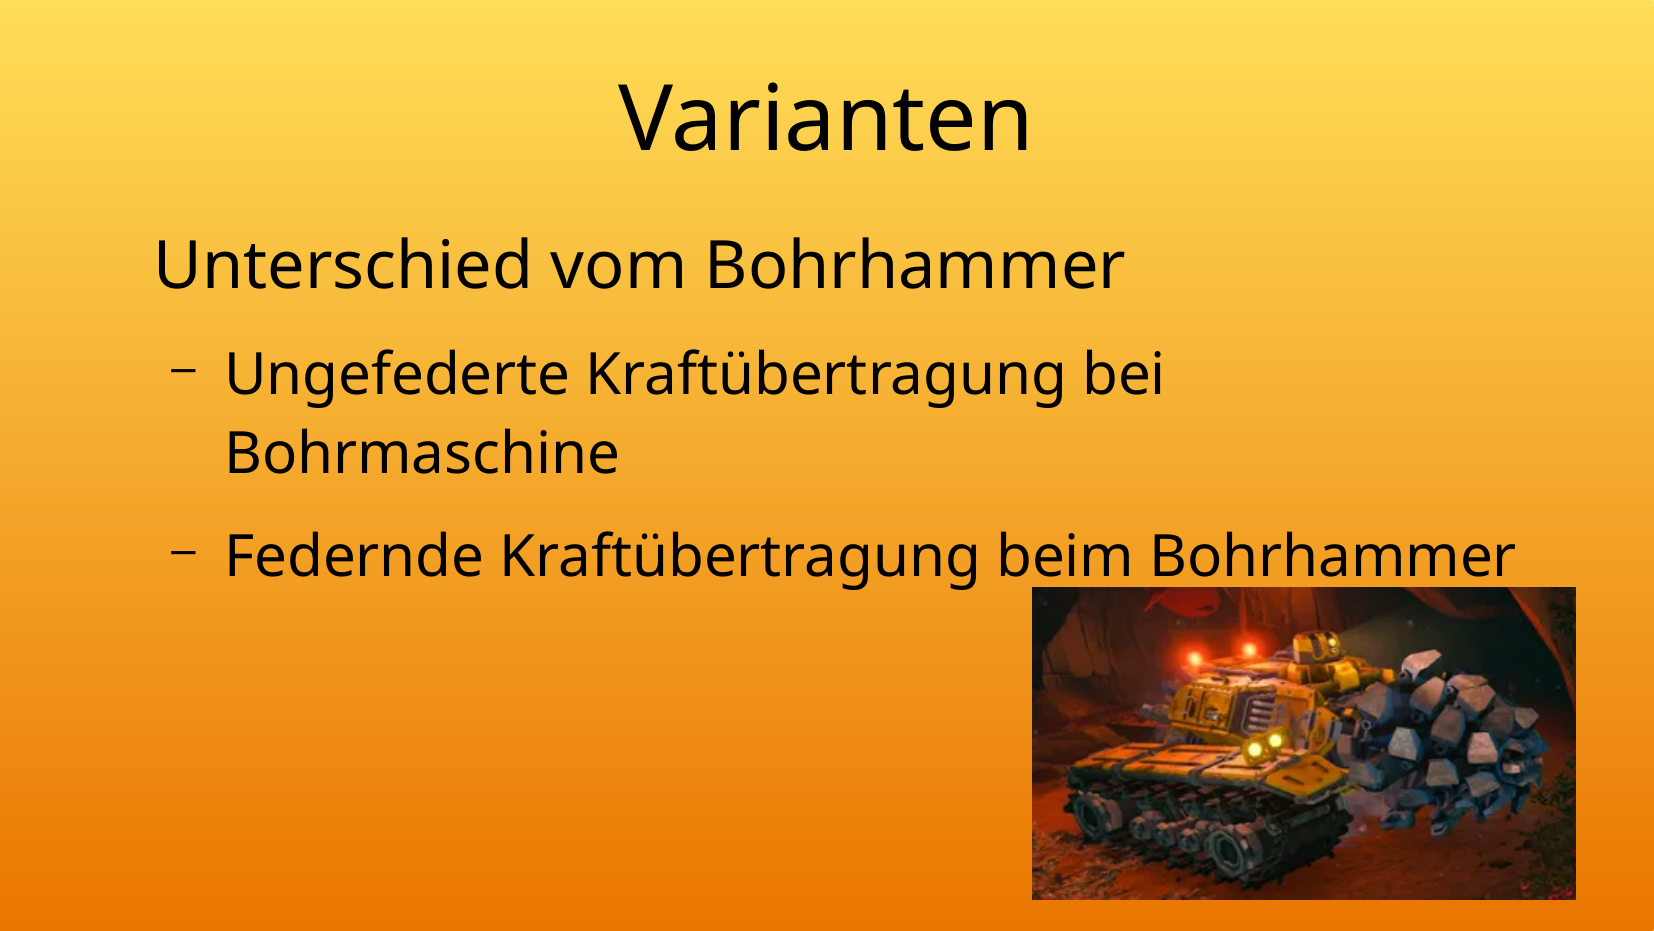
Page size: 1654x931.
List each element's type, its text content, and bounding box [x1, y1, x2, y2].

list Unterschied vom Bohrhammer Ungefederte Kraftübertragung bei Bohrmaschine Federnde Kraftübertragung beim Bohrhammer [82, 217, 1571, 758]
title Varianten [82, 37, 1571, 193]
picture [1032, 587, 1576, 901]
